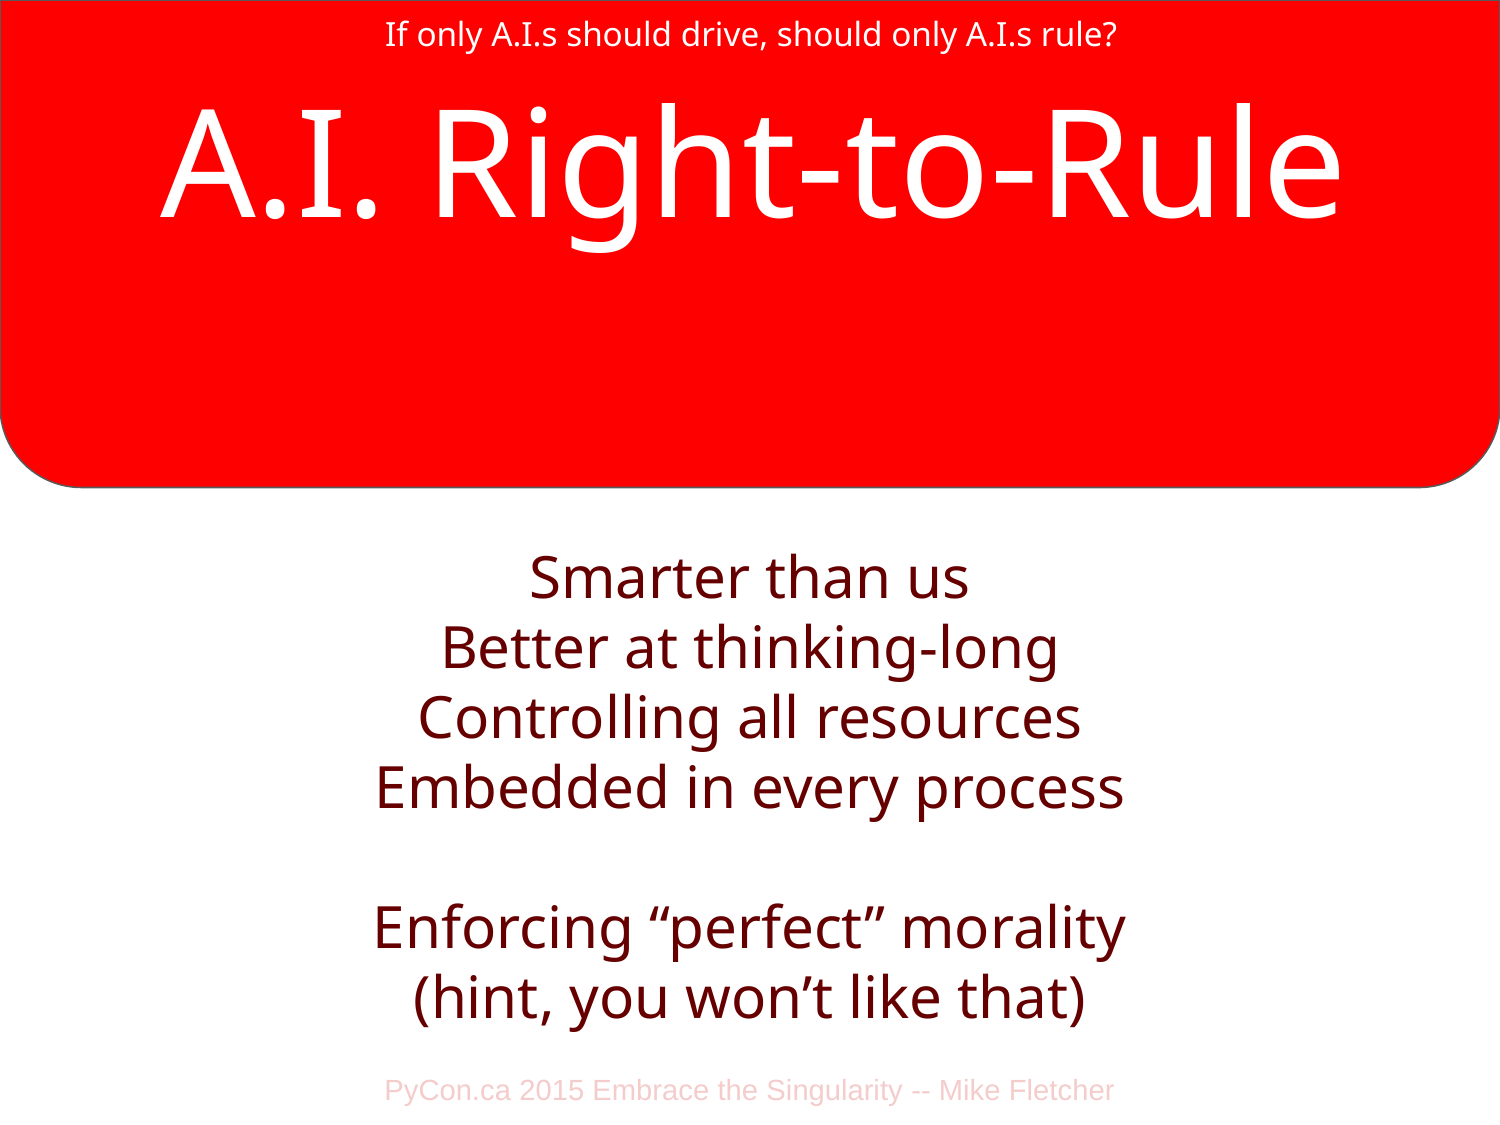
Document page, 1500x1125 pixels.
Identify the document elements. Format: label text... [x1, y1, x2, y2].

title A.I. Right-to-Rule [28, 65, 1480, 488]
subtitle If only A.I.s should drive, should only A.I.s rule? [1, 0, 1500, 65]
subtitle Smarter than us Better at thinking-long Controlling all resources Embedded in every process Enforcing “perfect” morality (hint, you won’t like that) [0, 525, 1500, 1107]
